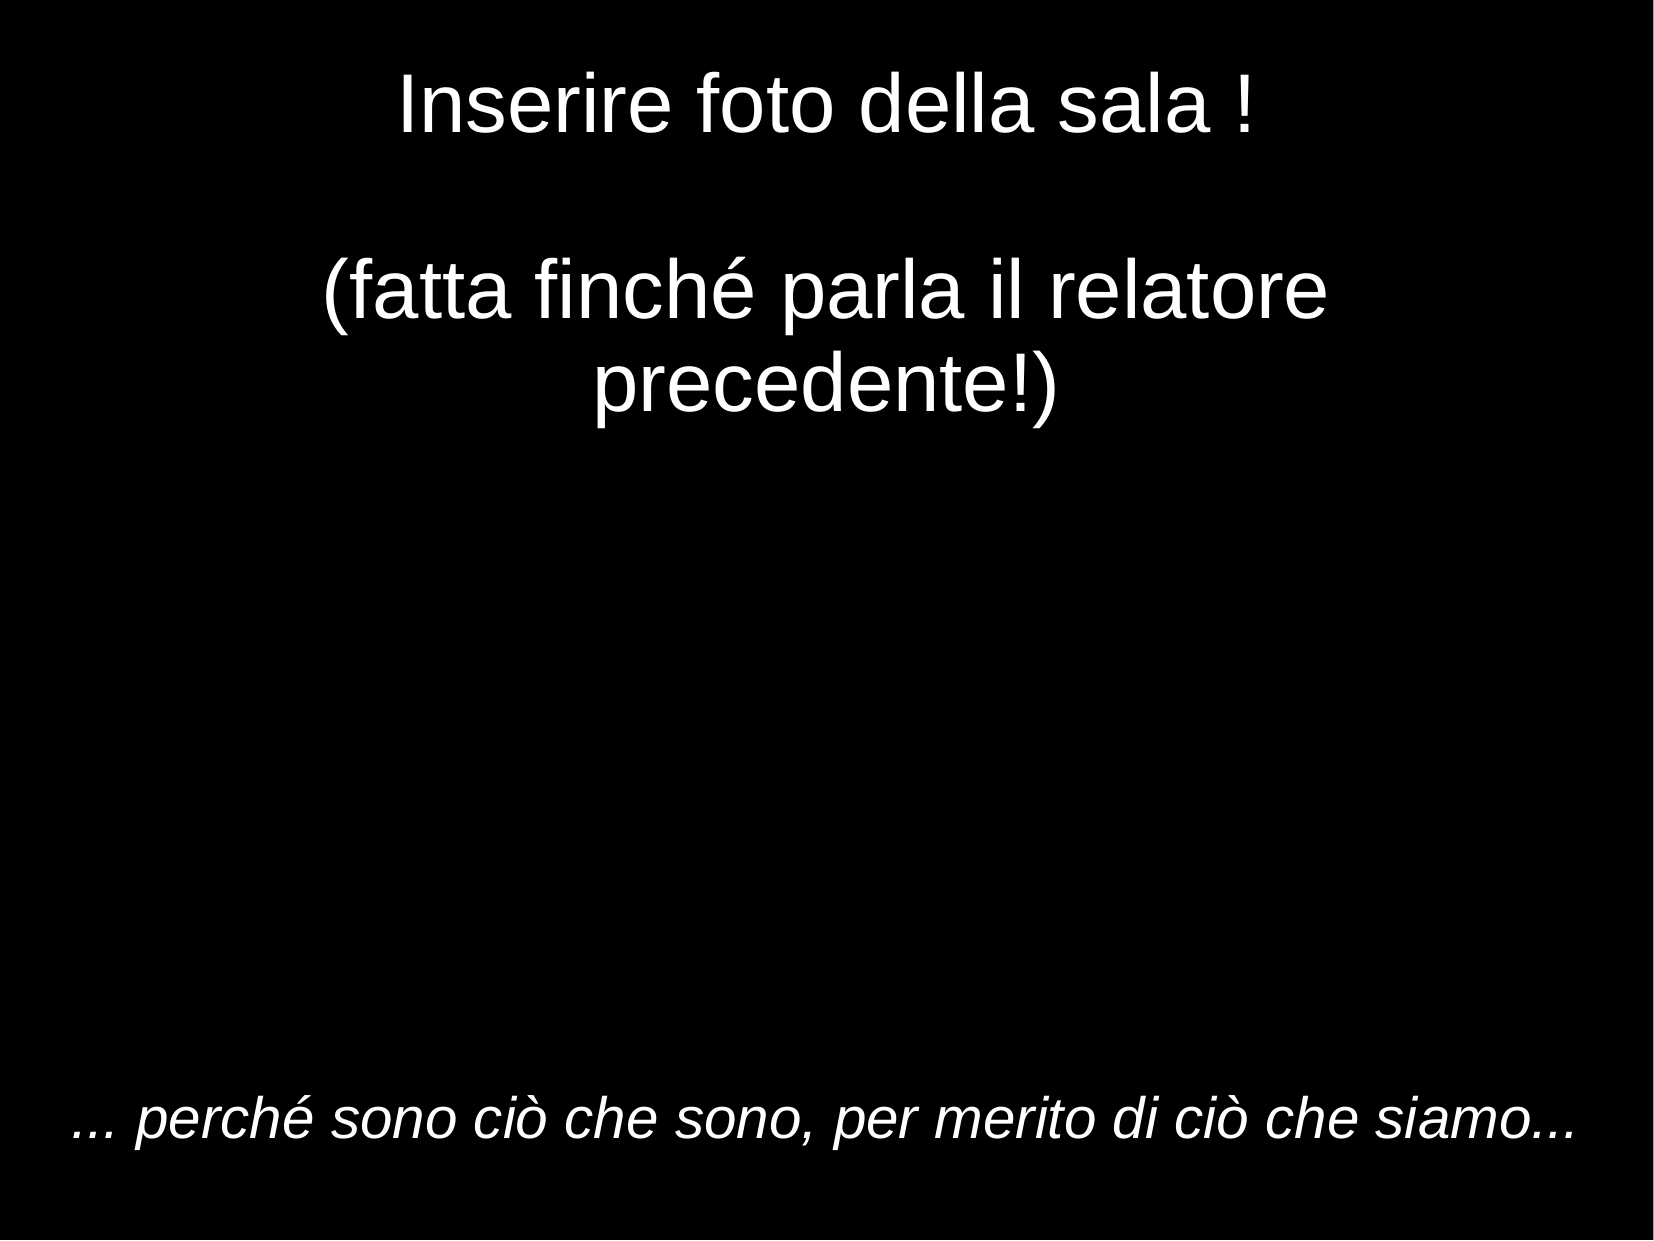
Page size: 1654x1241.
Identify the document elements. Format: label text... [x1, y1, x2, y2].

title Inserire foto della sala ! (fatta finché parla il relatore precedente!) [82, 49, 1571, 438]
list ... perché sono ciò che sono, per merito di ciò che siamo... [0, 1083, 1654, 1241]
